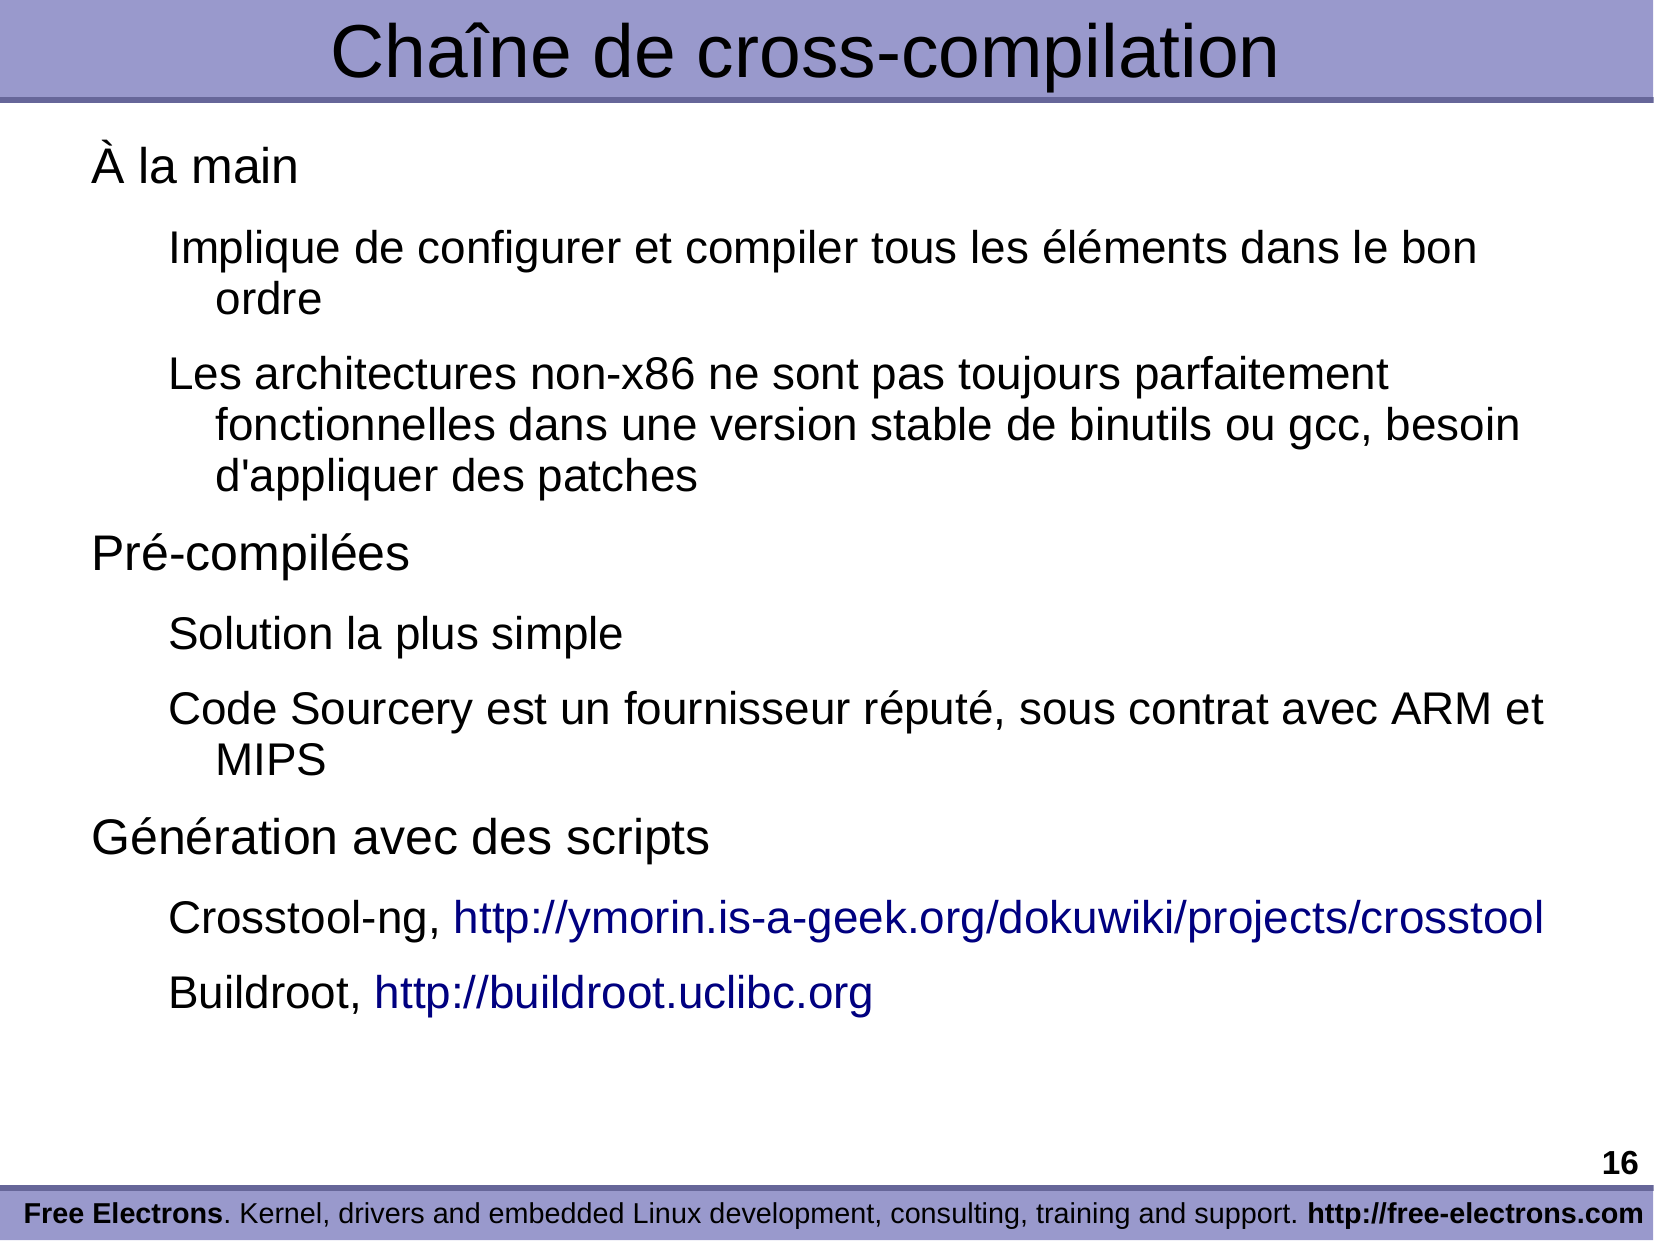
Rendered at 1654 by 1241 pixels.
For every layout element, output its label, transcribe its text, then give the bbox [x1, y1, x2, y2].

title Chaîne de cross-compilation [60, 4, 1551, 98]
list À la main Implique de configurer et compiler tous les éléments dans le bon ordre Les architectures non-x86 ne sont pas toujours parfaitement fonctionnelles dans une version stable de binutils ou gcc, besoin d'appliquer des patches Pré-compilées Solution la plus simple Code Sourcery est un fournisseur réputé, sous contrat avec ARM et MIPS Génération avec des scripts Crosstool-ng, http://ymorin.is-a-geek.org/dokuwiki/projects/crosstool Buildroot, http://buildroot.uclibc.org [73, 138, 1564, 1152]
